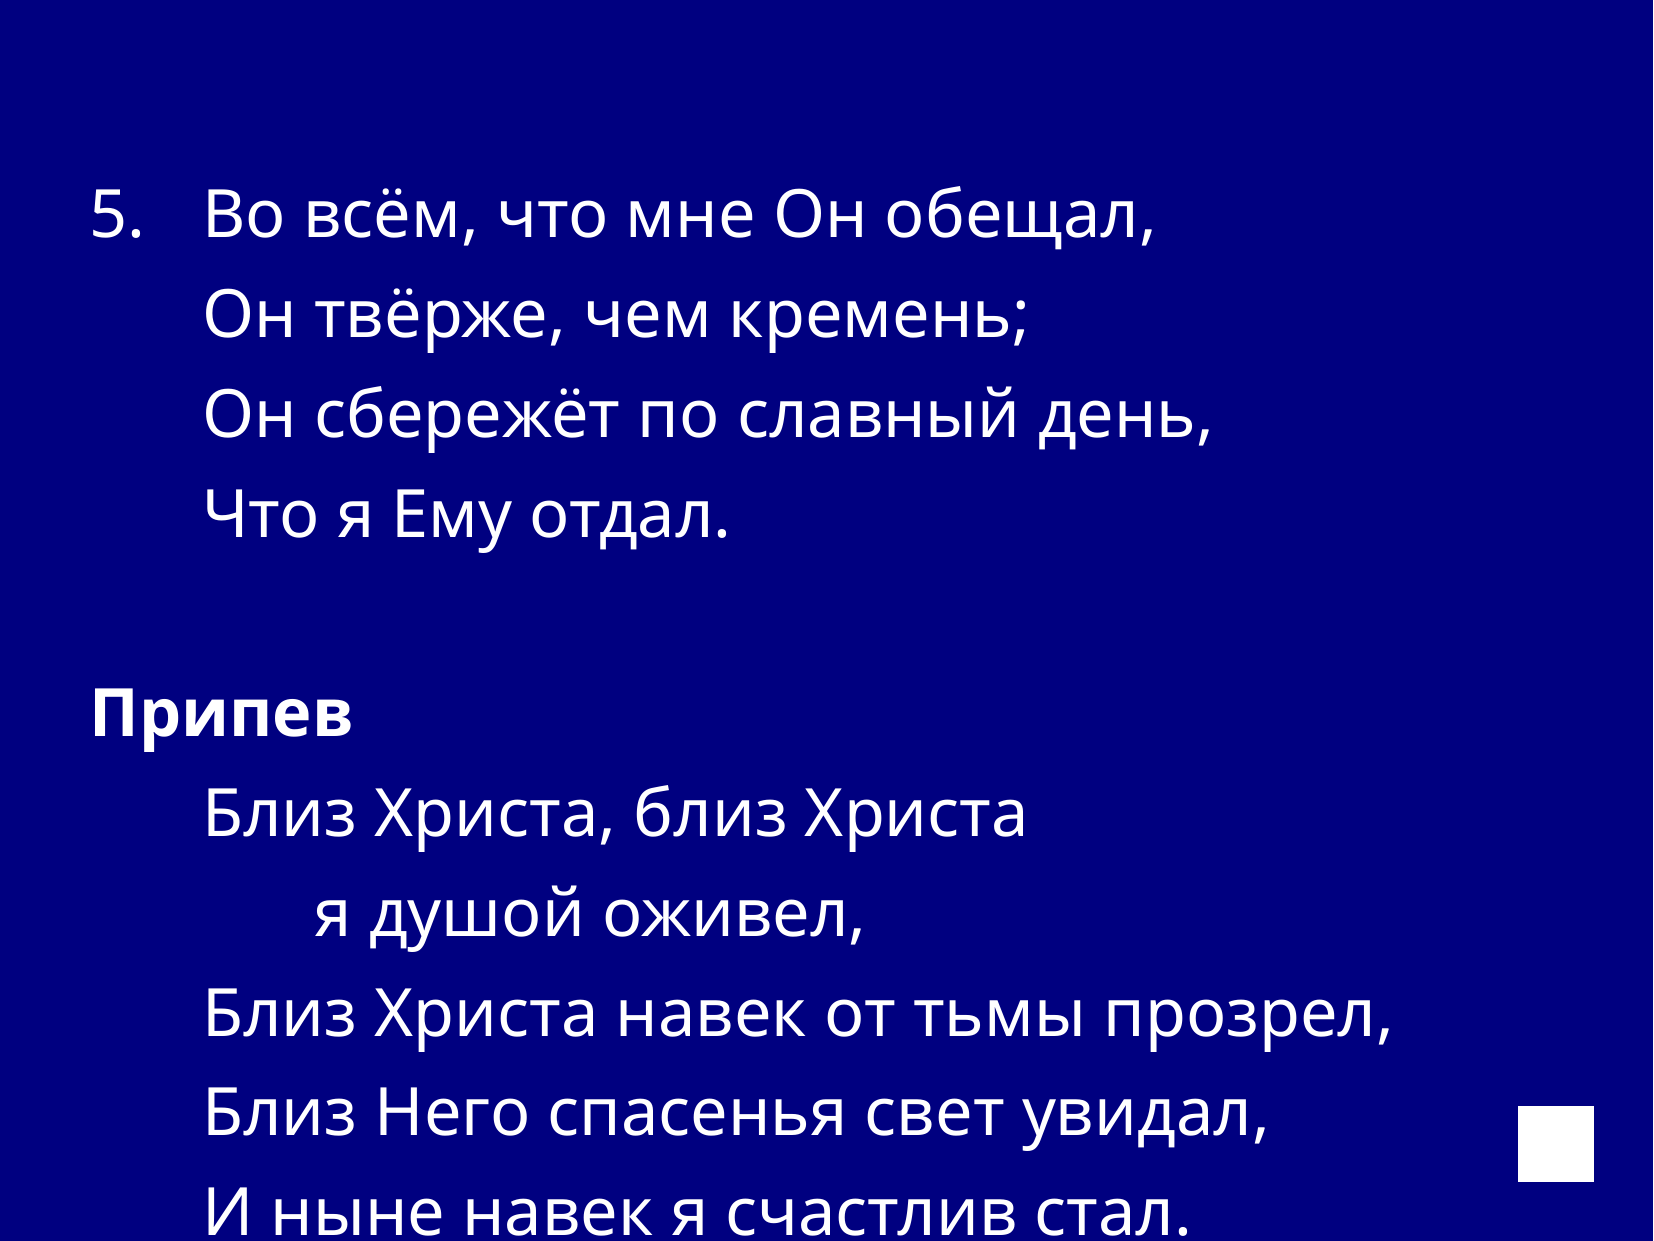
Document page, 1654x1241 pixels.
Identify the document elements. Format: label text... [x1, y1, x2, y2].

text_box [1518, 1106, 1594, 1182]
text_box 5. Во всём, что мне Он обещал, Он твёрже, чем кремень; Он сбережёт по славный день, Что я Ему отдал. Припев Близ Христа, близ Христа я душой оживел, Близ Христа навек от тьмы прозрел, Близ Него спасенья свет увидал, И ныне навек я счастлив стал. [75, 150, 1576, 1163]
